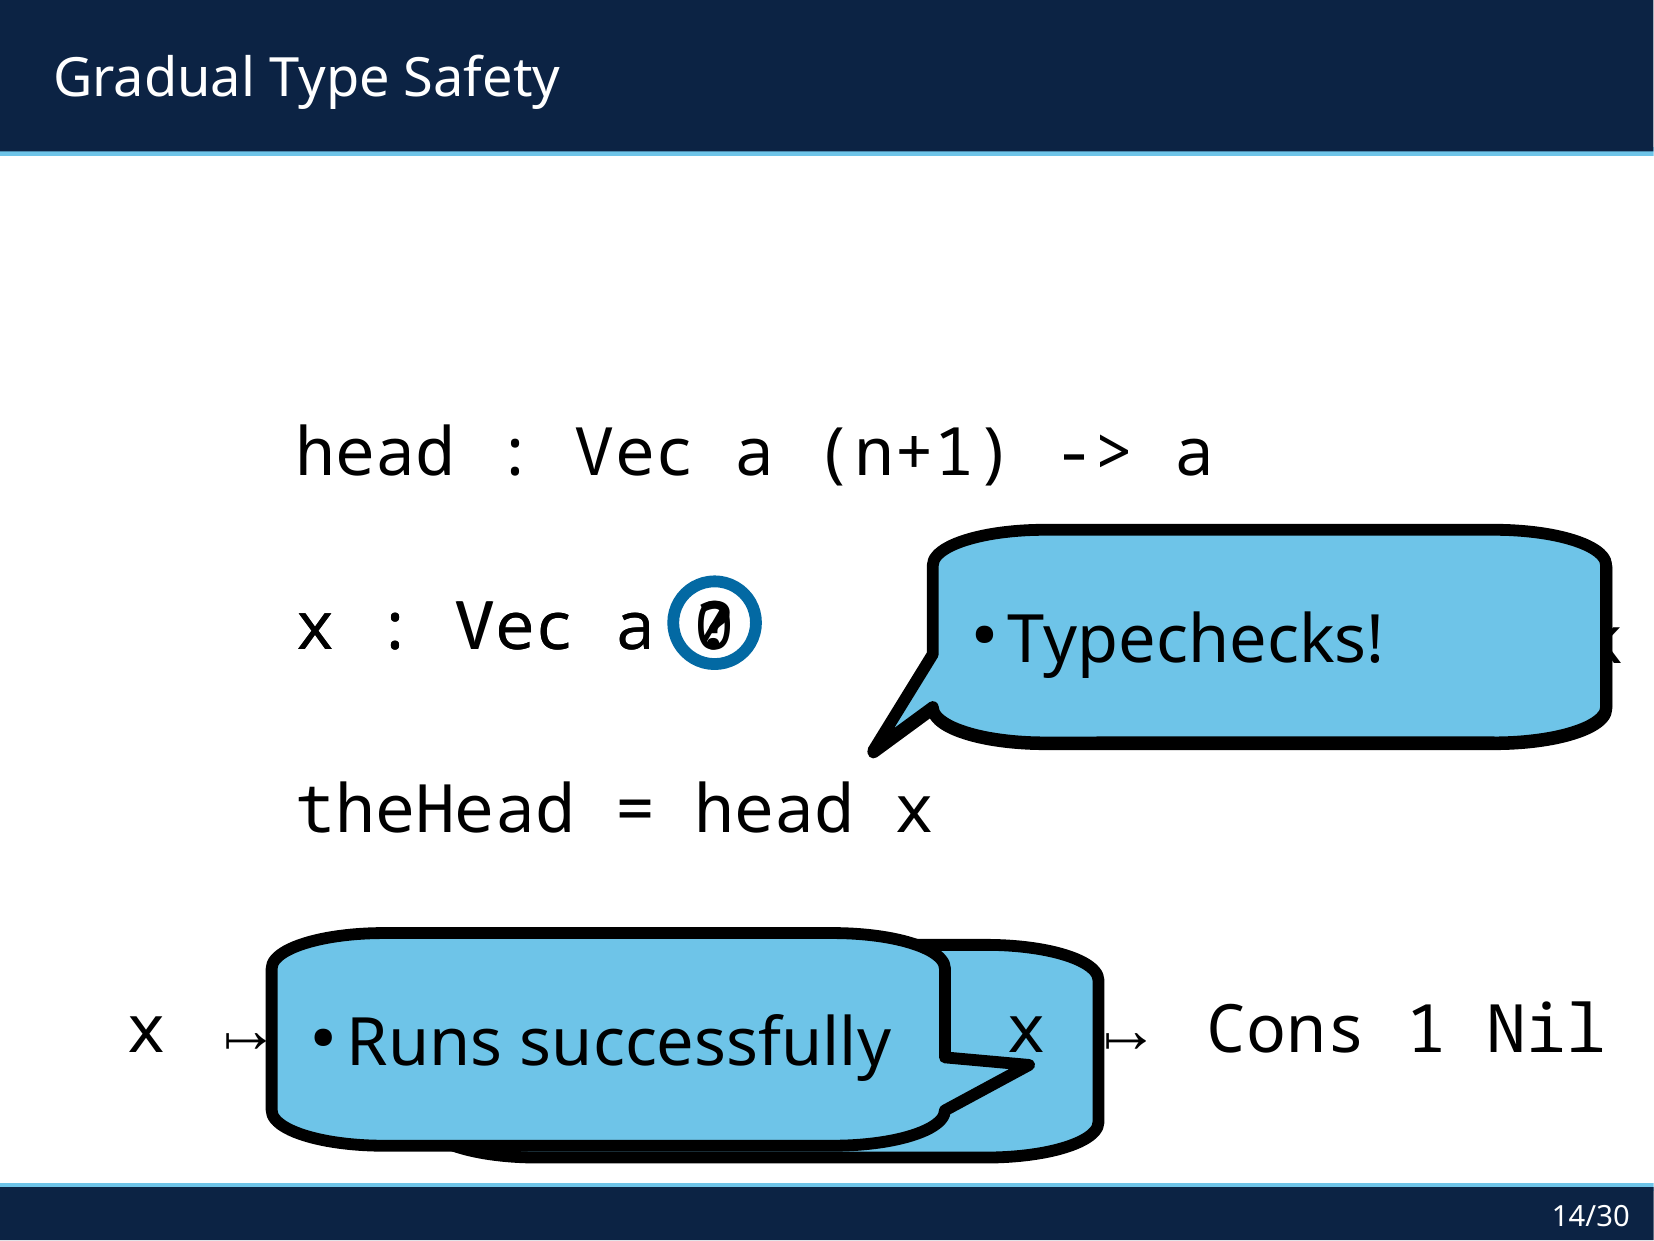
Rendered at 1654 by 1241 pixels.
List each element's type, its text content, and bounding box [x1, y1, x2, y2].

text_box Runs successfully [271, 933, 1030, 1146]
text_box x ↦ Nil [112, 985, 271, 1068]
text_box x : Vec a ? [280, 582, 691, 665]
text_box x ↦ Cons 1 Nil [992, 985, 1613, 1068]
text_box Typechecks! [873, 529, 1607, 751]
title Gradual Type Safety [0, 0, 1654, 152]
text_box Runtime error [454, 1068, 1099, 1158]
text_box Runtime error [917, 944, 1099, 1061]
text_box x : Vec a ? [680, 588, 749, 658]
text_box head : Vec a (n+1) -> a [280, 409, 1503, 491]
text_box theHead = head x [280, 765, 951, 848]
